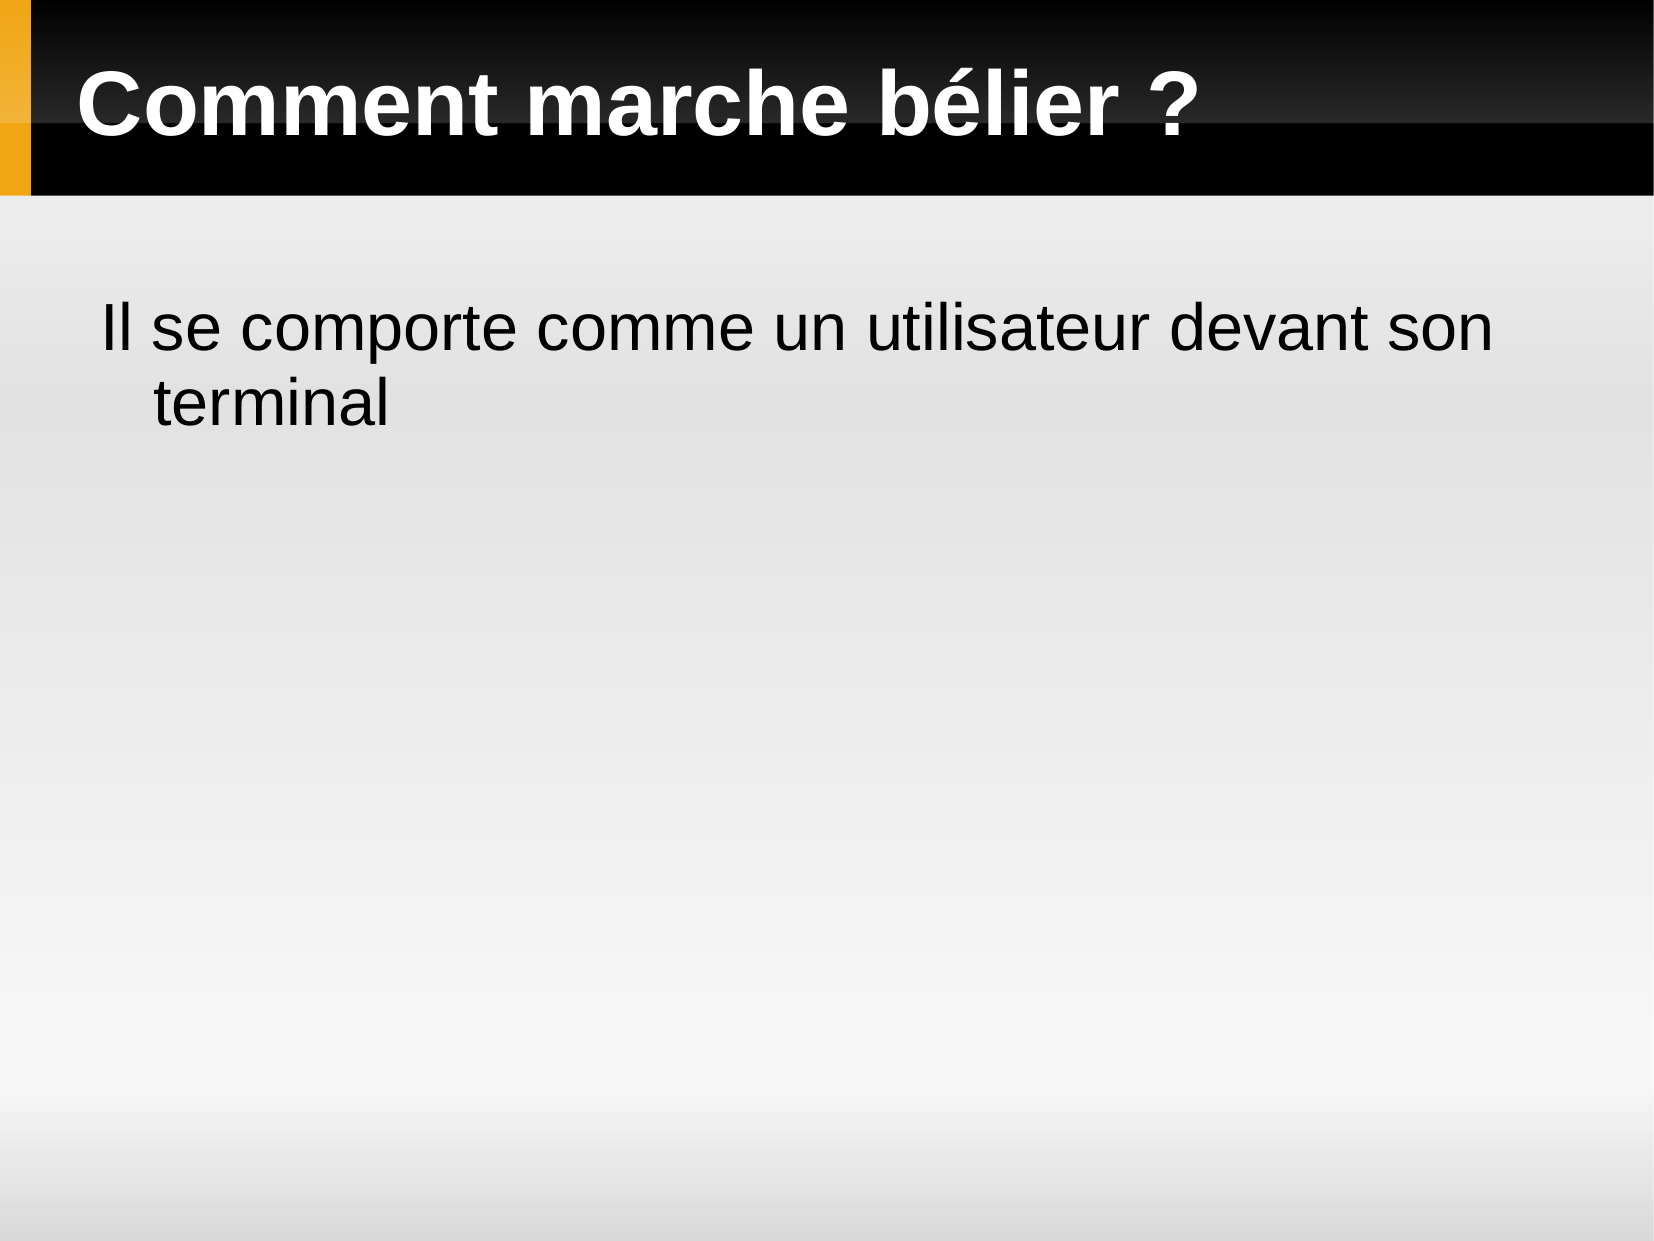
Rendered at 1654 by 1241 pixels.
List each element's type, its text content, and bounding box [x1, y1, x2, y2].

list Il se comporte comme un utilisateur devant son terminal [82, 290, 1571, 1094]
picture [0, 0, 1654, 1241]
title Comment marche bélier ? [76, 7, 1565, 200]
